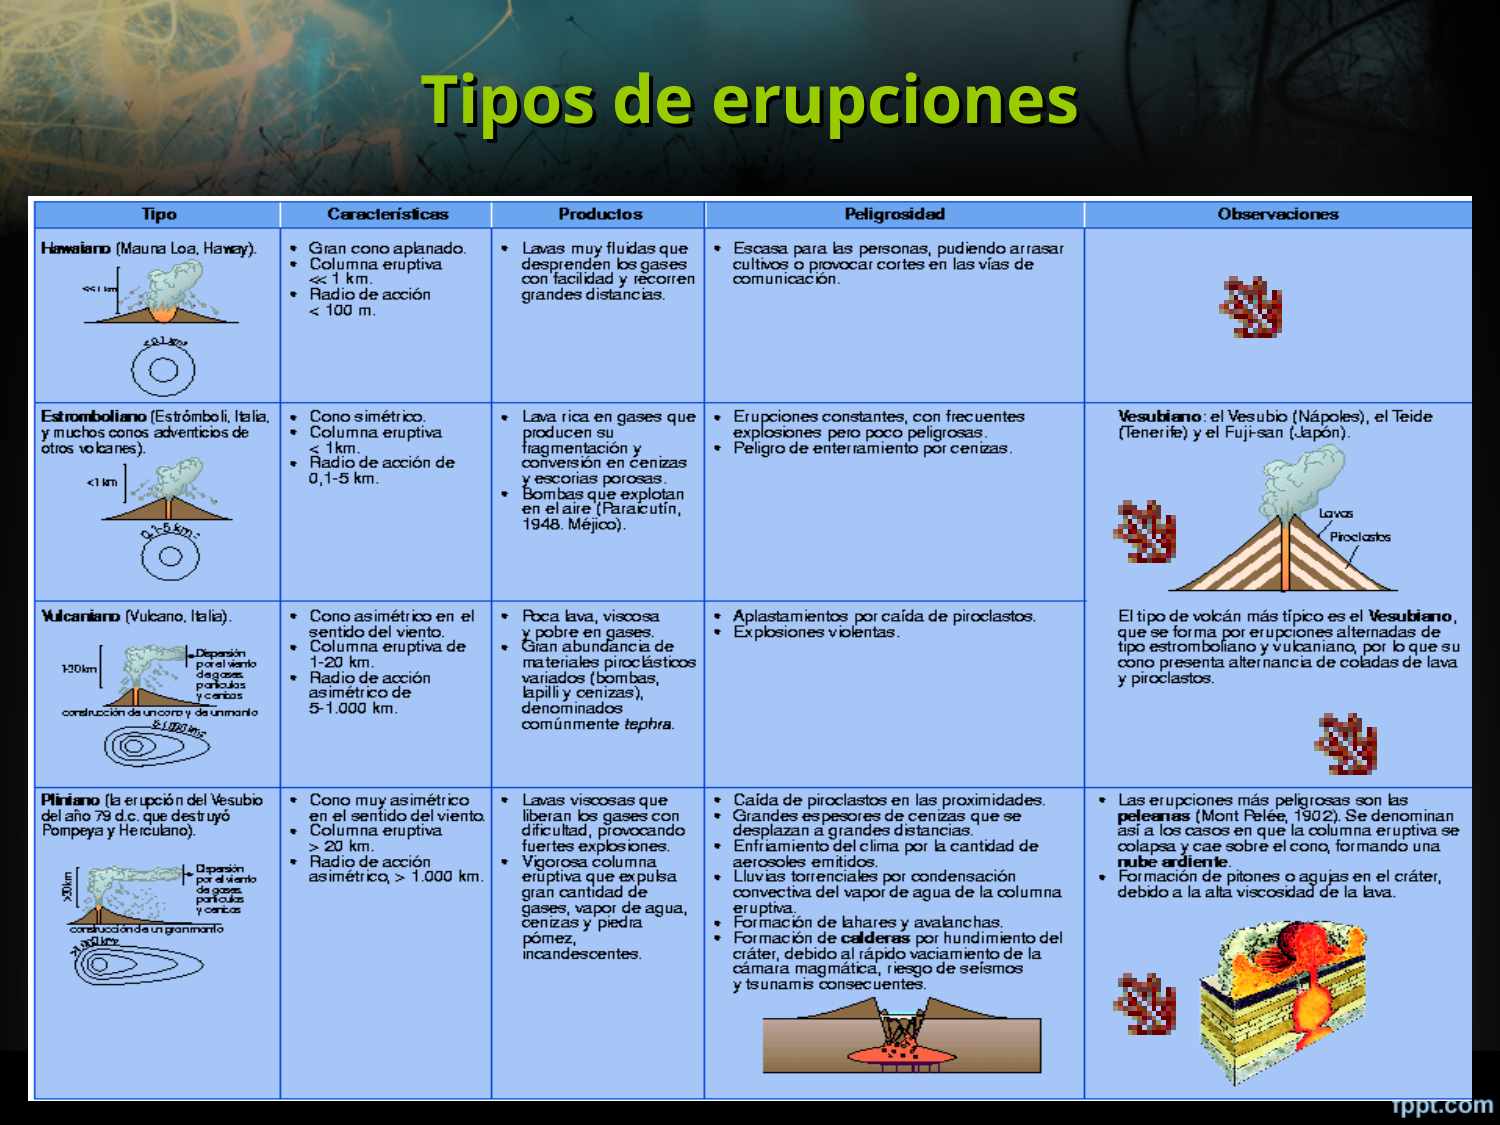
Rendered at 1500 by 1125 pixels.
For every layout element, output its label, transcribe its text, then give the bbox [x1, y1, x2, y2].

picture [0, 0, 1500, 1125]
title Tipos de erupciones [75, 45, 1426, 149]
